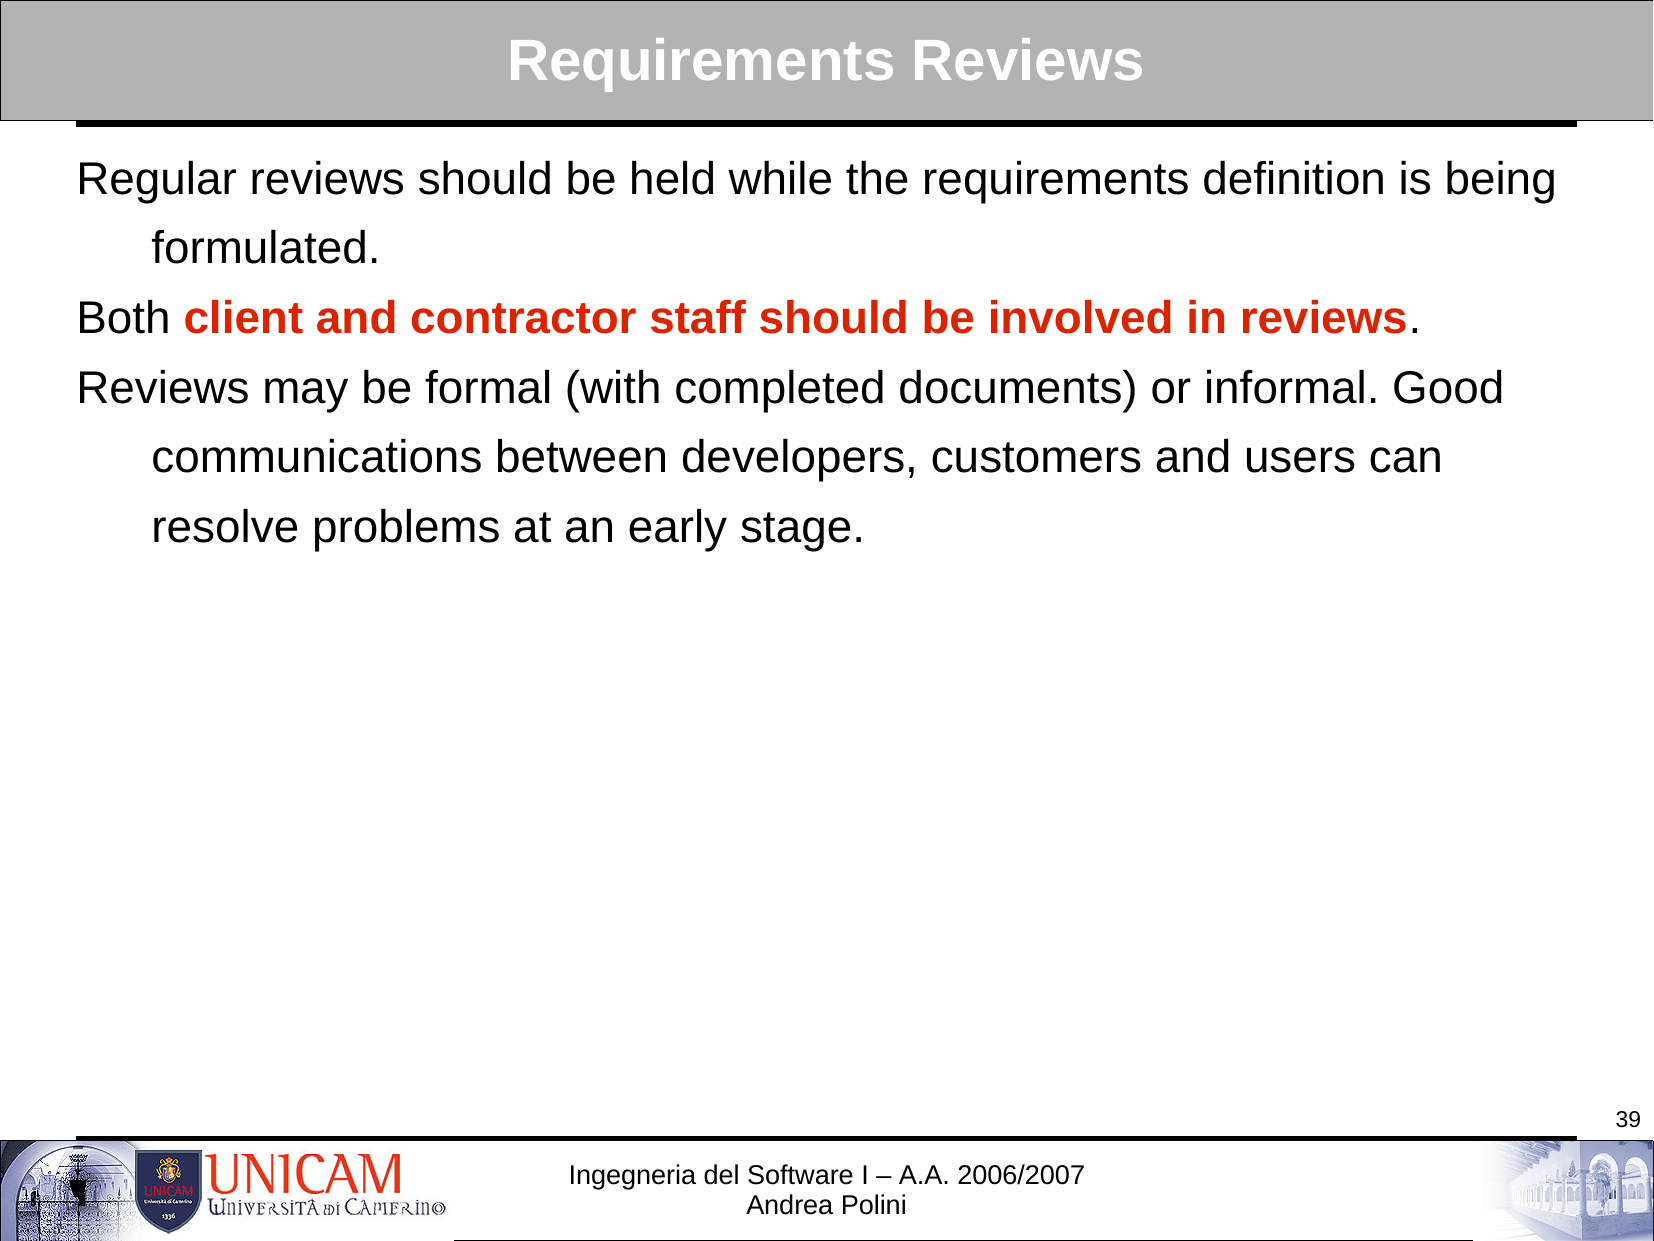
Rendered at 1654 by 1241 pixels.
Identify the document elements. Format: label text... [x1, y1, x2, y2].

title Requirements Reviews [0, 0, 1653, 121]
picture [1473, 1141, 1654, 1241]
list Regular reviews should be held while the requirements definition is being formulated. Both client and contractor staff should be involved in reviews. Reviews may be formal (with completed documents) or informal. Good communications between developers, customers and users can resolve problems at an early stage. [76, 152, 1577, 672]
picture [0, 1141, 454, 1241]
